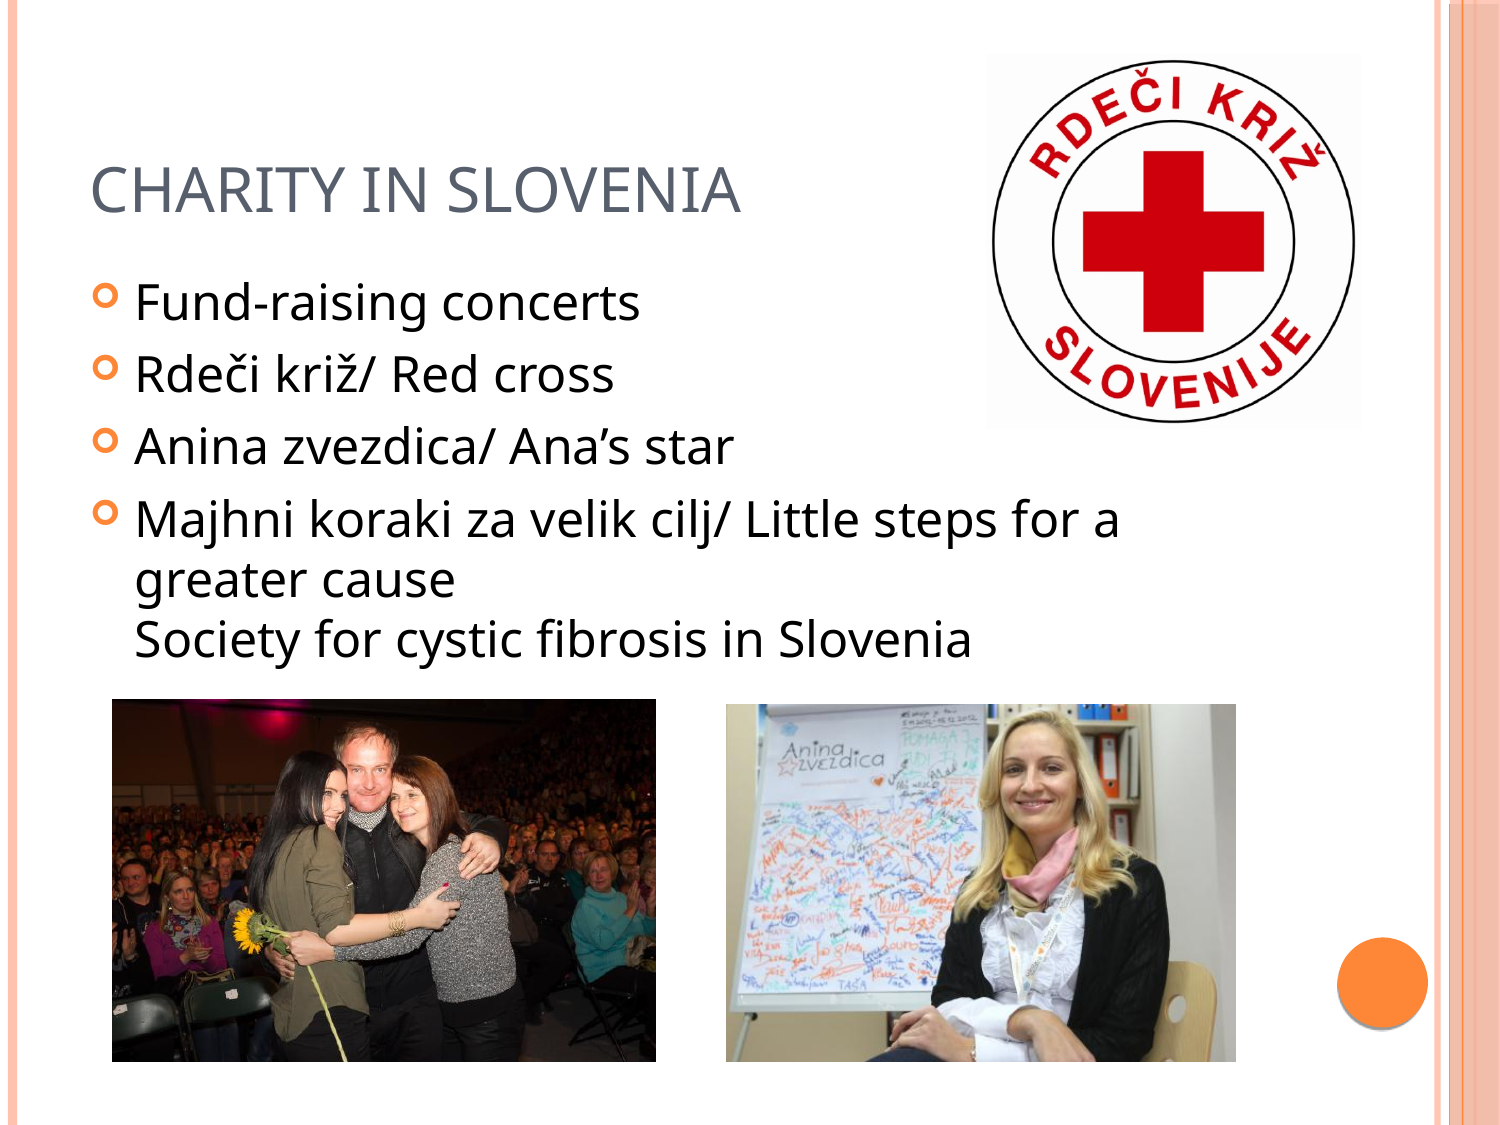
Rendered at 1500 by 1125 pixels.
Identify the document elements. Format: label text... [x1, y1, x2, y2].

picture [112, 699, 656, 1062]
list Fund-raising concerts Rdeči križ/ Red cross Anina zvezdica/ Ana’s star Majhni koraki za velik cilj/ Little steps for a greater cause Society for cystic fibrosis in Slovenia [75, 262, 1300, 1062]
picture [986, 54, 1361, 429]
picture [726, 704, 1236, 1062]
title Charity in slovenia [75, 45, 1300, 233]
